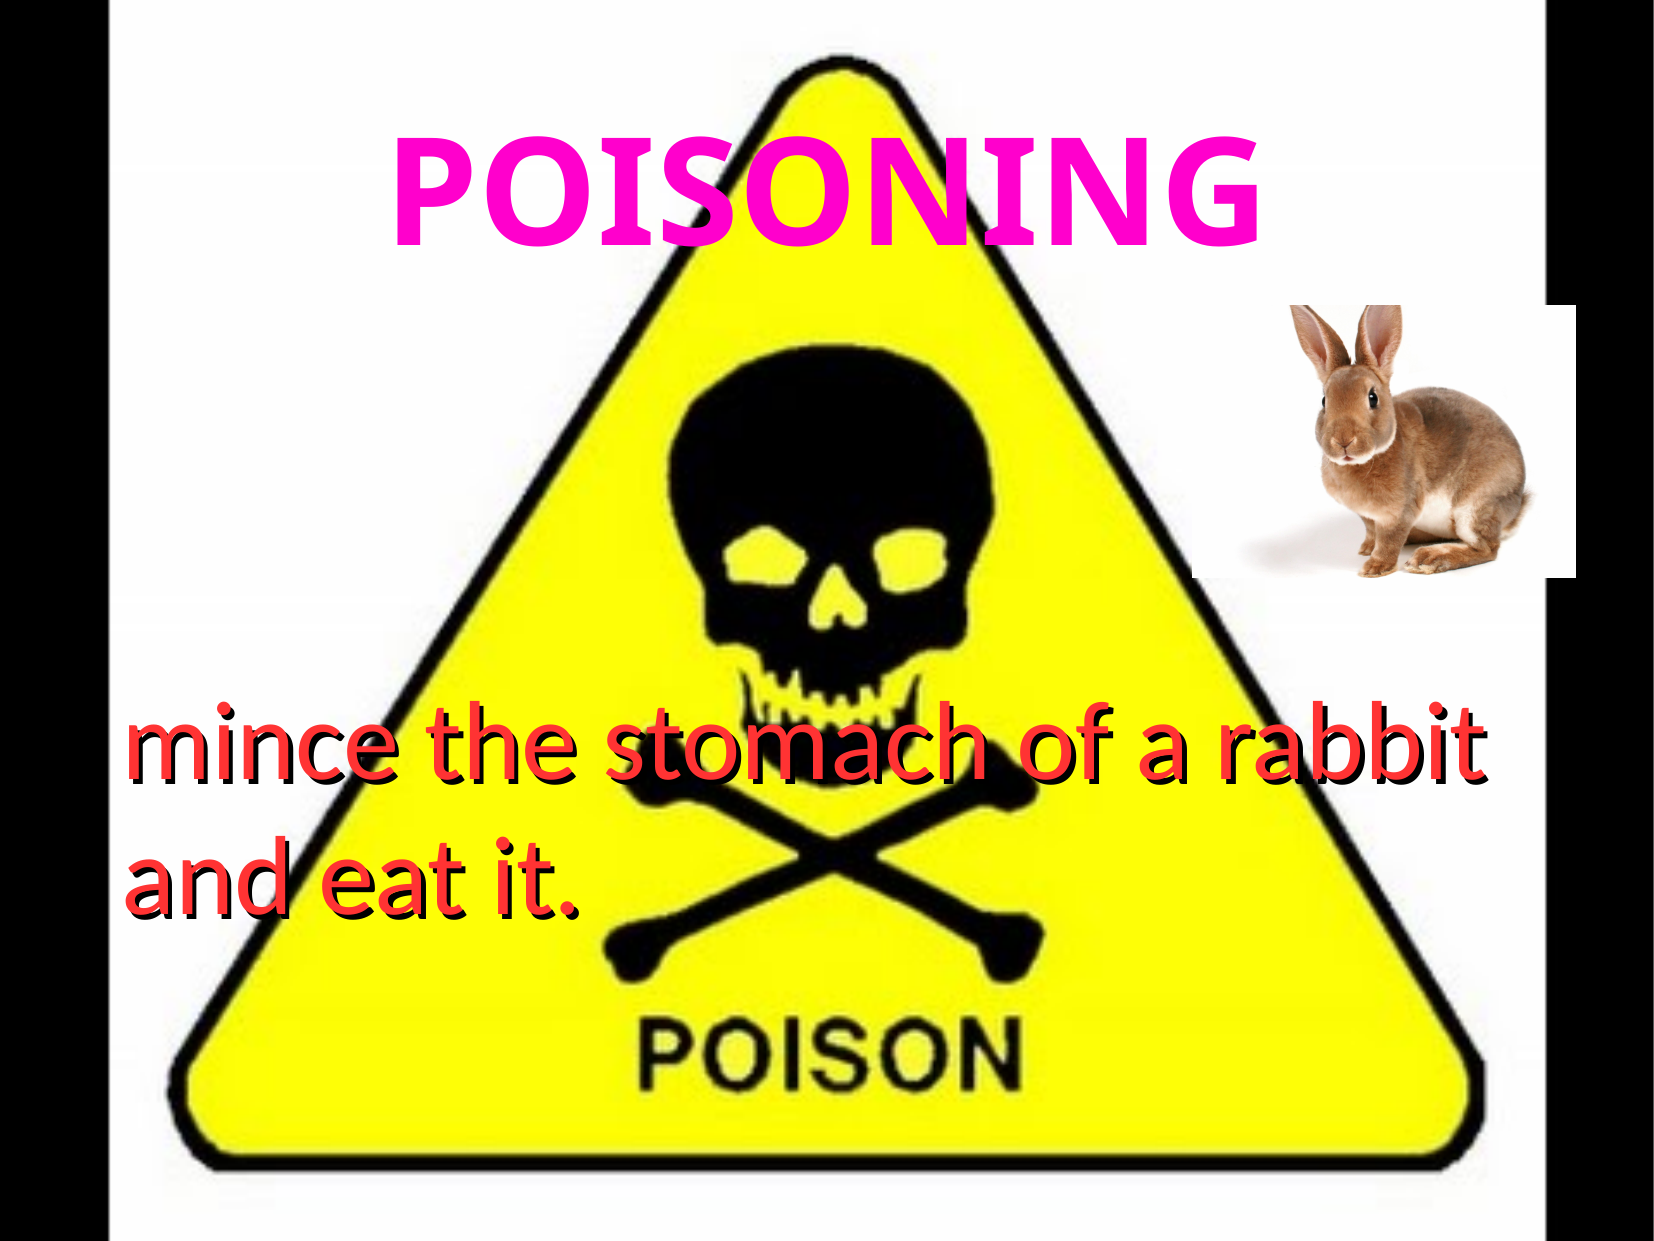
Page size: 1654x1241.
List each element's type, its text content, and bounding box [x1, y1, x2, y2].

list mince the stomach of a rabbit and eat it. [106, 673, 1598, 945]
picture [0, 0, 1654, 1241]
title POISONING [113, 65, 1540, 306]
